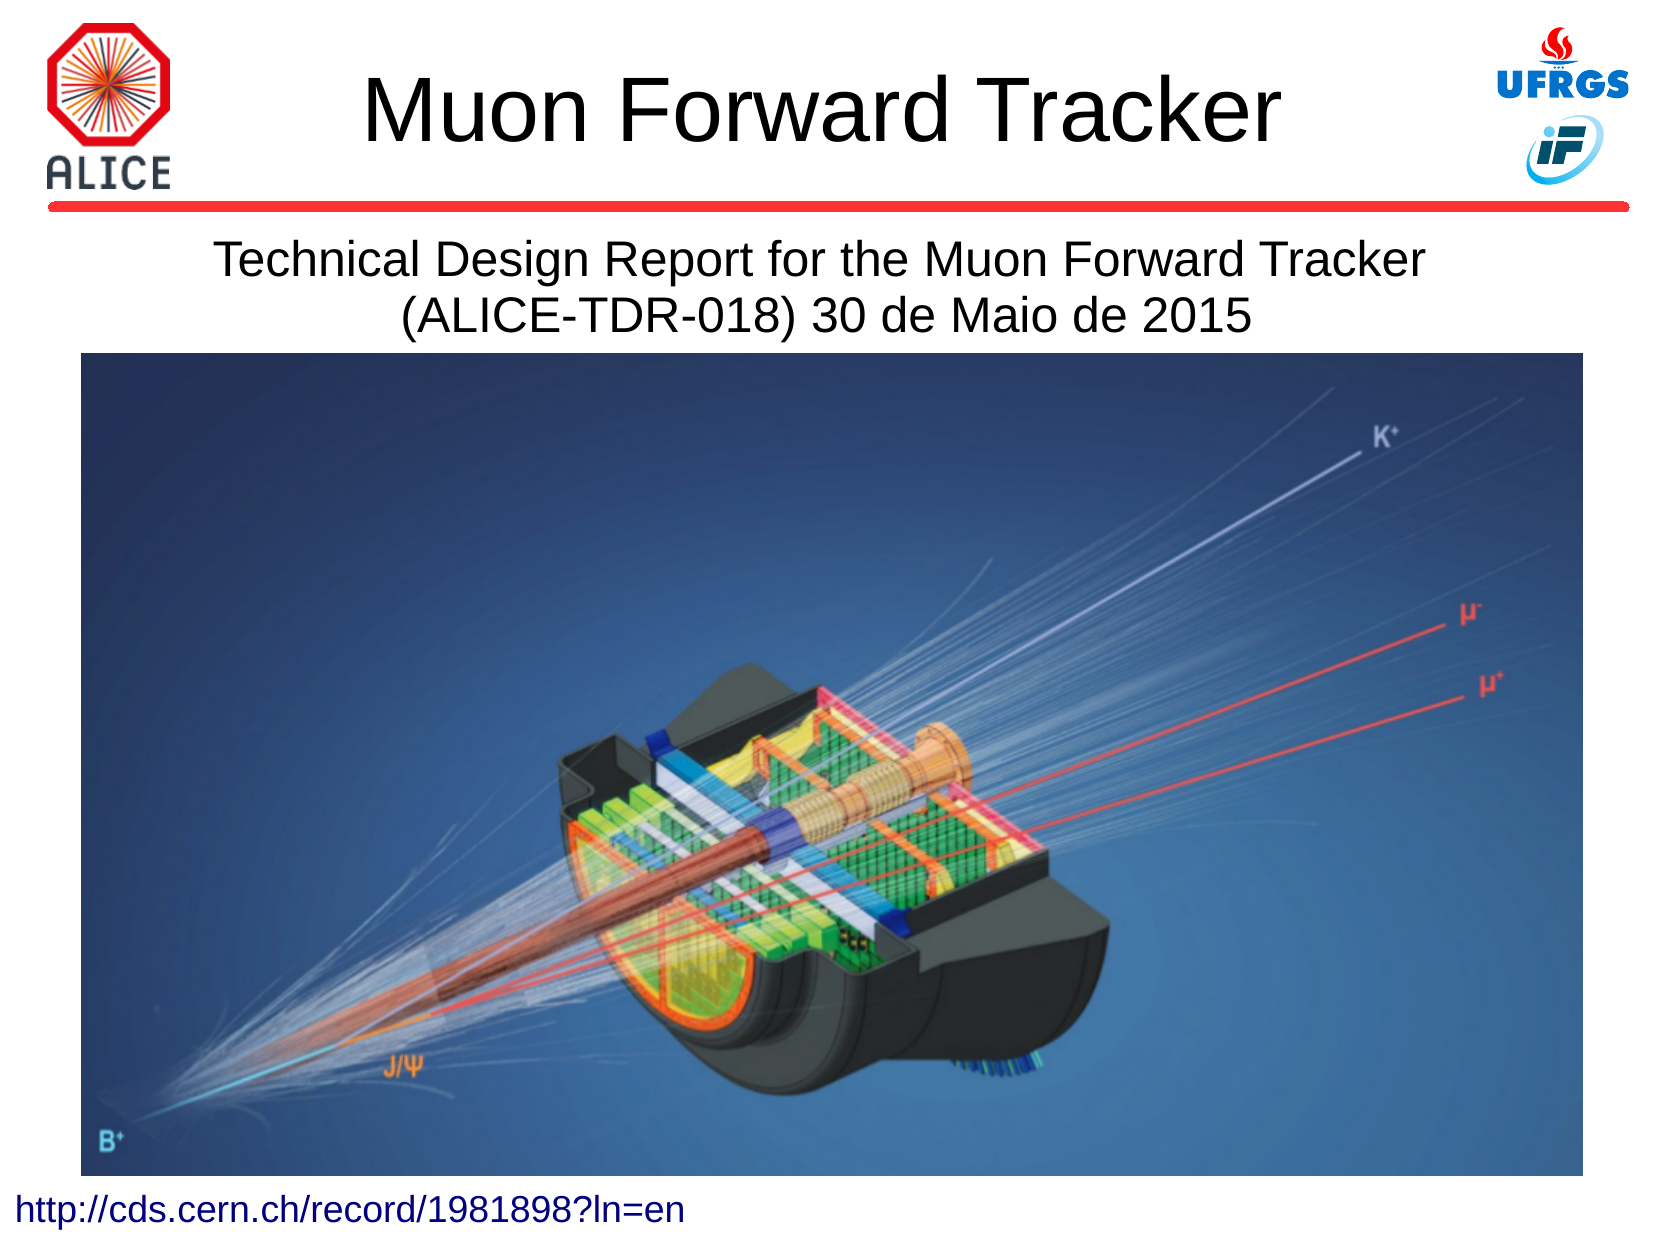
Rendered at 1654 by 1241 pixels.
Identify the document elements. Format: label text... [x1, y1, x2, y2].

title Muon Forward Tracker [193, 5, 1453, 213]
picture [1542, 176, 1558, 185]
text_box http://cds.cern.ch/record/1981898?ln=en [0, 1181, 701, 1238]
list Technical Design Report for the Muon Forward Tracker (ALICE-TDR-018) 30 de Maio de 2015 [82, 231, 1571, 353]
picture [47, 23, 170, 190]
picture [1526, 153, 1531, 162]
picture [81, 353, 1583, 1176]
picture [1497, 27, 1629, 103]
